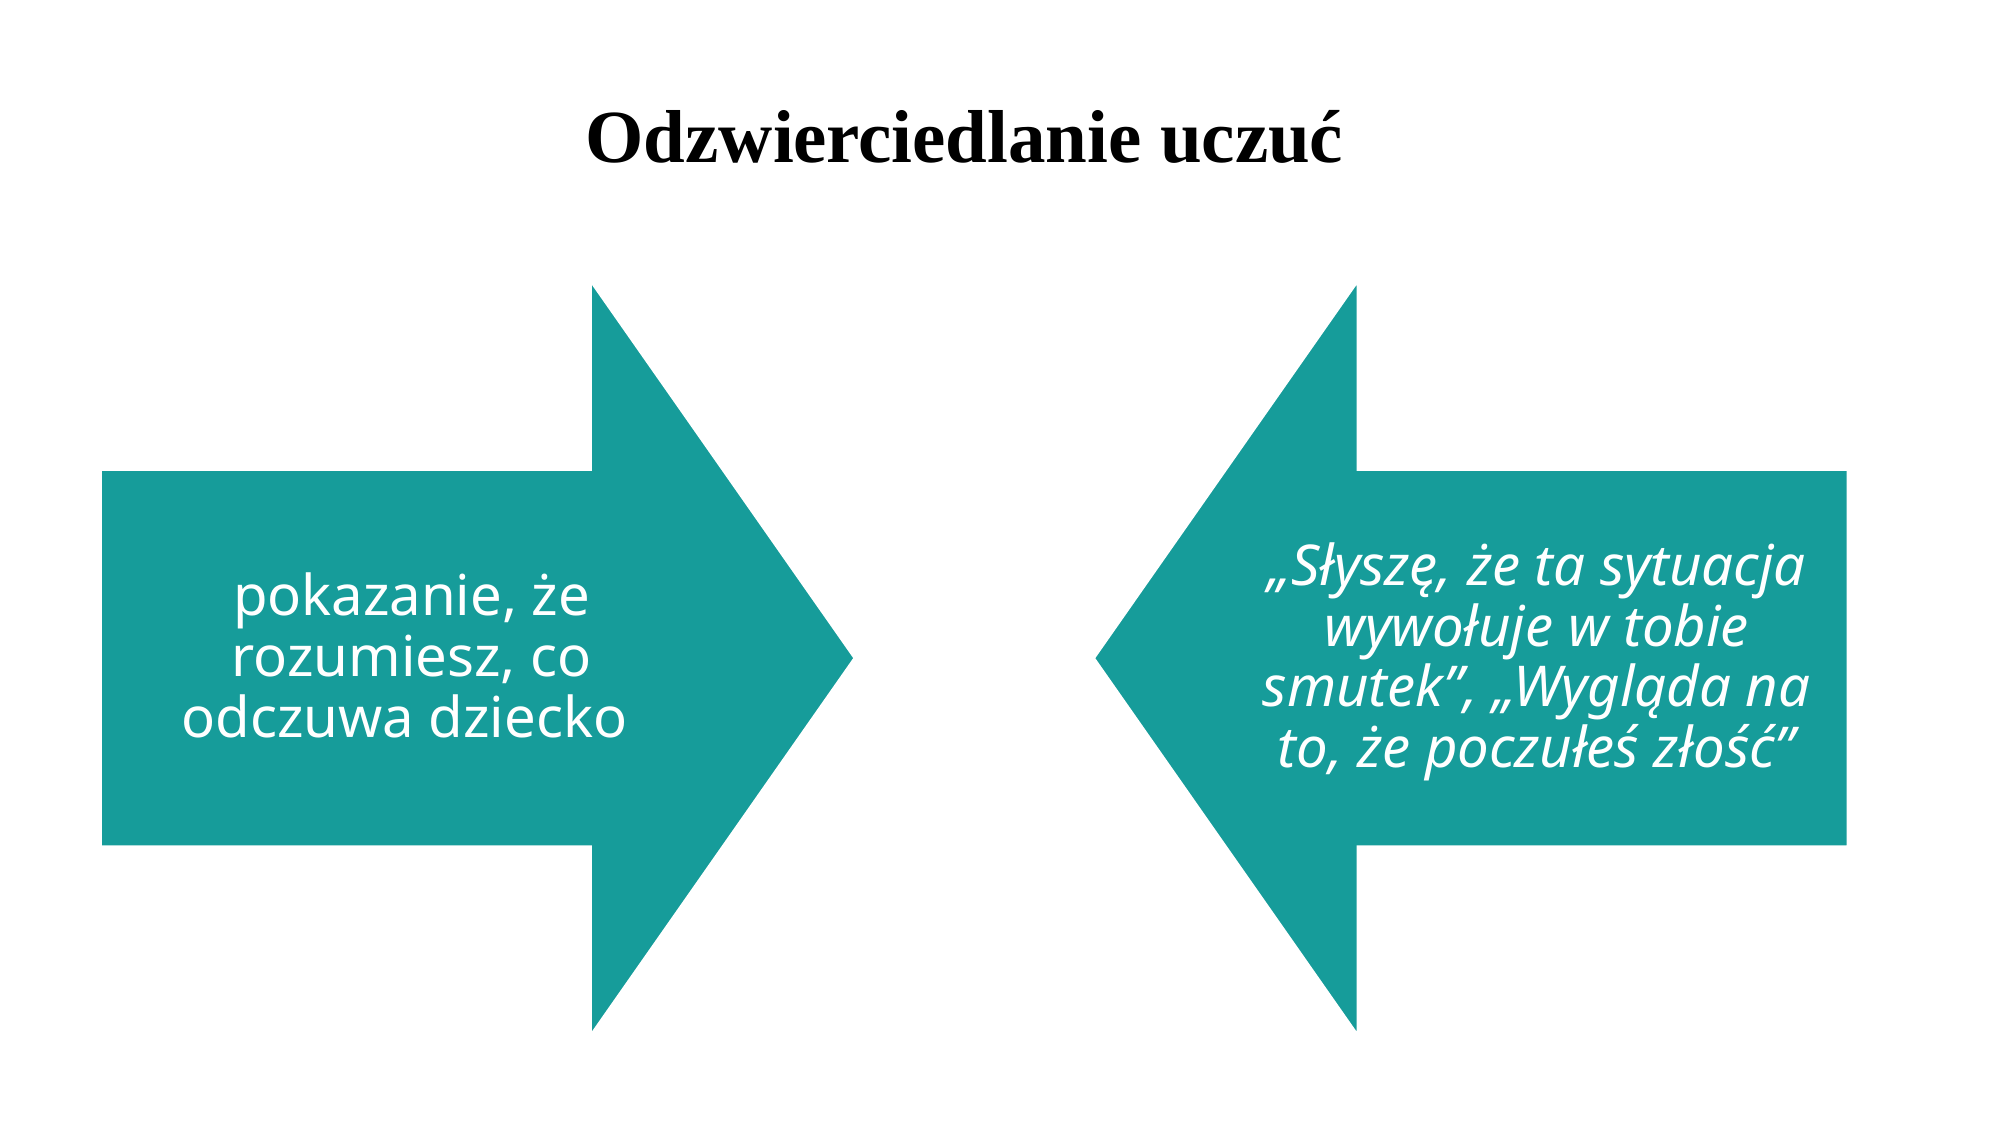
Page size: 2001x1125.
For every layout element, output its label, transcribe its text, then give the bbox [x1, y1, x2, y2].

text_box pokazanie, że rozumiesz, co odczuwa dziecko [100, 281, 855, 1035]
text_box „Słyszę, że ta sytuacja wywołuje w tobie smutek”, „Wygląda na to, że poczułeś złość” [1094, 281, 1848, 1035]
title Odzwierciedlanie uczuć [100, 90, 1849, 276]
